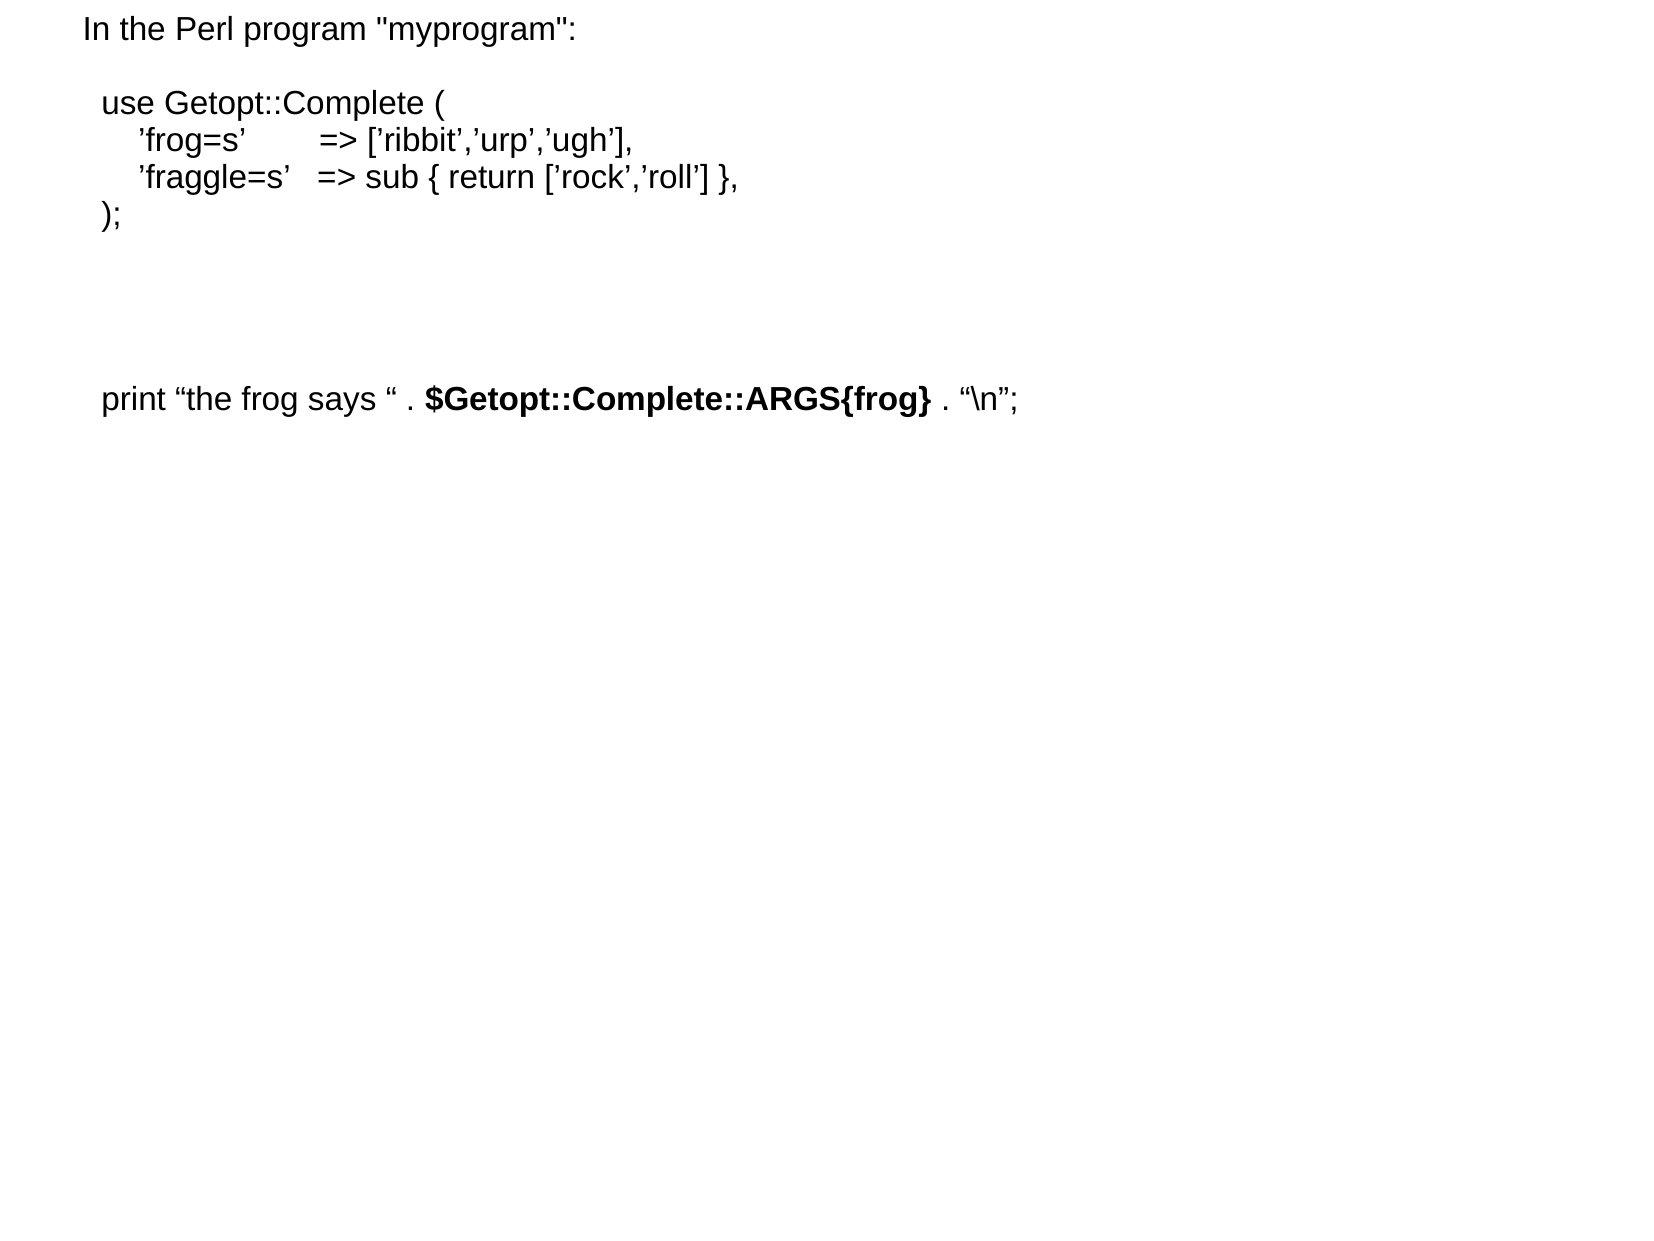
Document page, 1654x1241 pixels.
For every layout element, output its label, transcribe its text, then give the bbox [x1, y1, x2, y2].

subtitle In the Perl program "myprogram": use Getopt::Complete ( ’frog=s’ => [’ribbit’,’urp’,’ugh’], ’fraggle=s’ => sub { return [’rock’,’roll’] }, ); print “the frog says “ . $Getopt::Complete::ARGS{frog} . “\n”; [82, 10, 1571, 1070]
